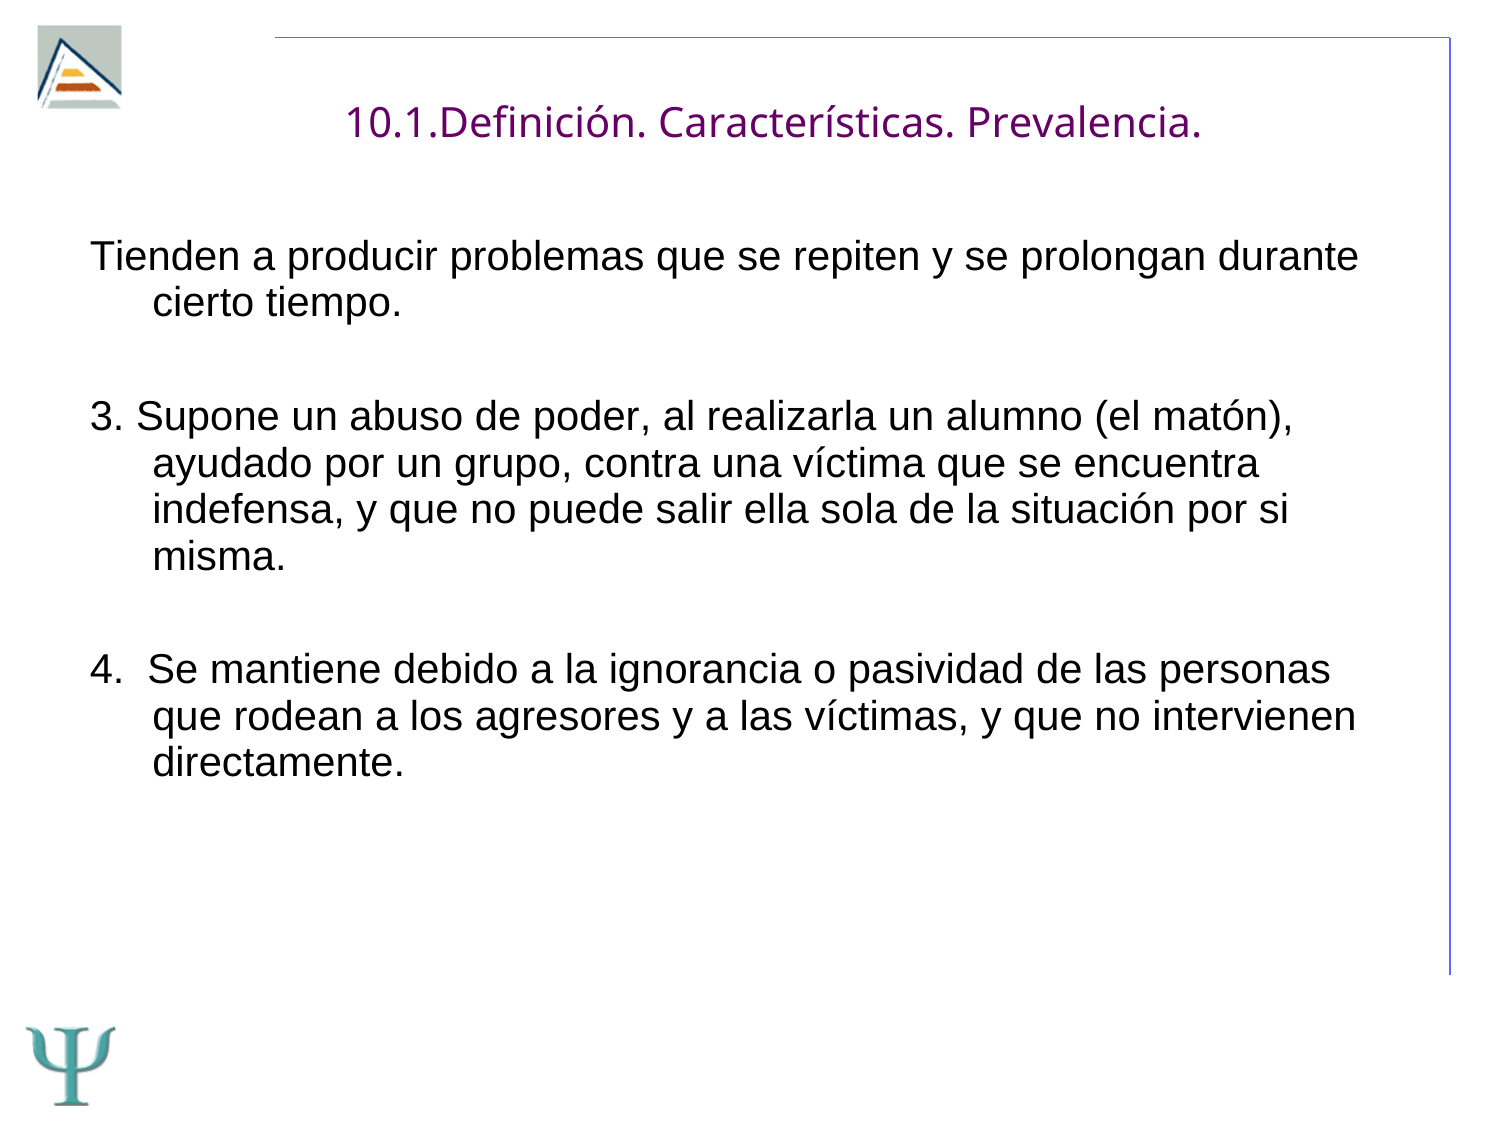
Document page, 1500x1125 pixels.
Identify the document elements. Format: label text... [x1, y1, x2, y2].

picture [37, 24, 122, 109]
list Tienden a producir problemas que se repiten y se prolongan durante cierto tiempo. 3. Supone un abuso de poder, al realizarla un alumno (el matón), ayudado por un grupo, contra una víctima que se encuentra indefensa, y que no puede salir ella sola de la situación por si misma. 4. Se mantiene debido a la ignorancia o pasividad de las personas que rodean a los agresores y a las víctimas, y que no intervienen directamente. [75, 224, 1426, 1109]
picture [24, 1024, 75, 1106]
title 10.1.Definición. Características. Prevalencia. [147, 74, 1400, 168]
